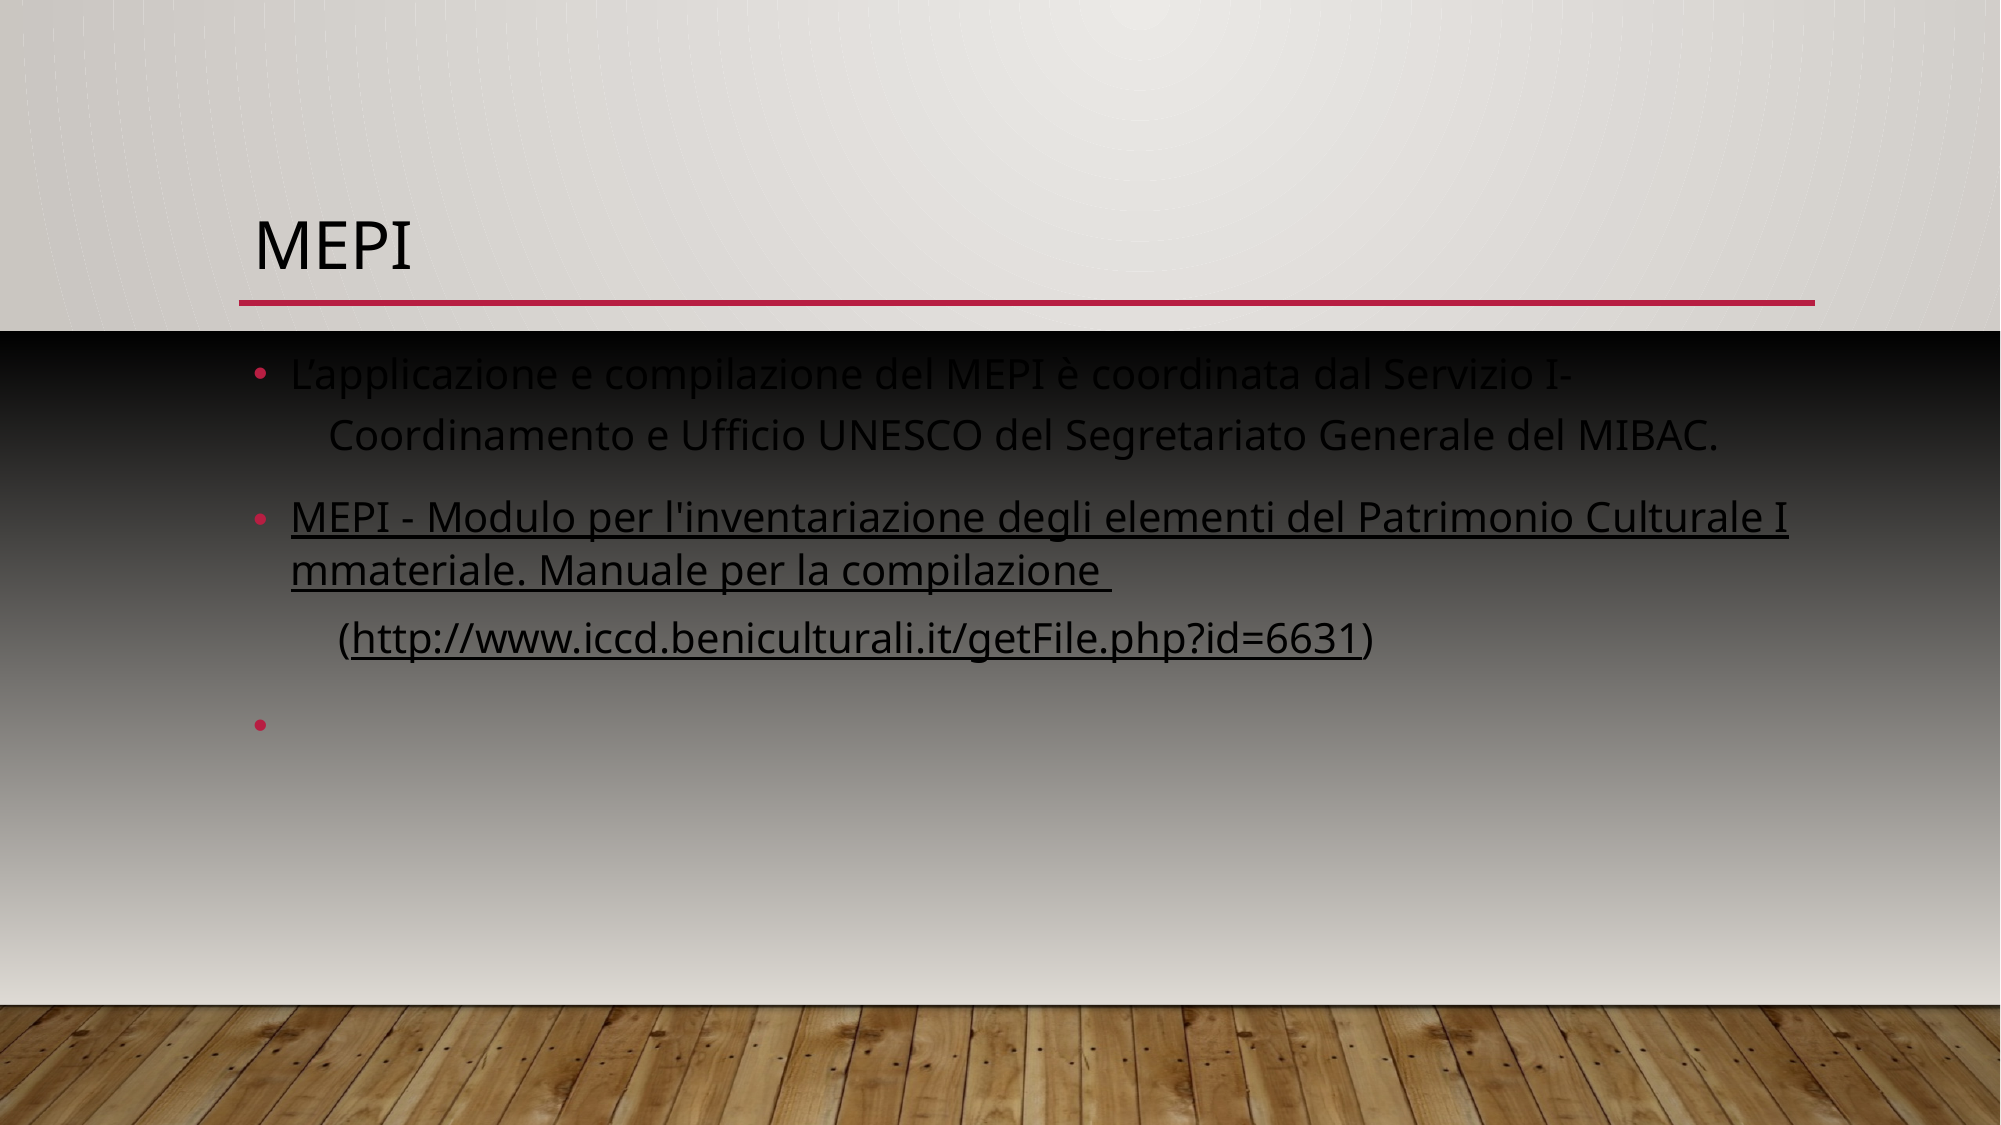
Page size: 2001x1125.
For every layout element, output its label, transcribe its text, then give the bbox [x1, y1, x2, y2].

title mepi [238, 131, 1814, 305]
list L’applicazione e compilazione del MEPI è coordinata dal Servizio I- Coordinamento e Ufficio UNESCO del Segretariato Generale del MIBAC. MEPI - Modulo per l'inventariazione degli elementi del Patrimonio Culturale Immateriale. Manuale per la compilazione (http://www.iccd.beniculturali.it/getFile.php?id=6631) [238, 330, 1814, 897]
